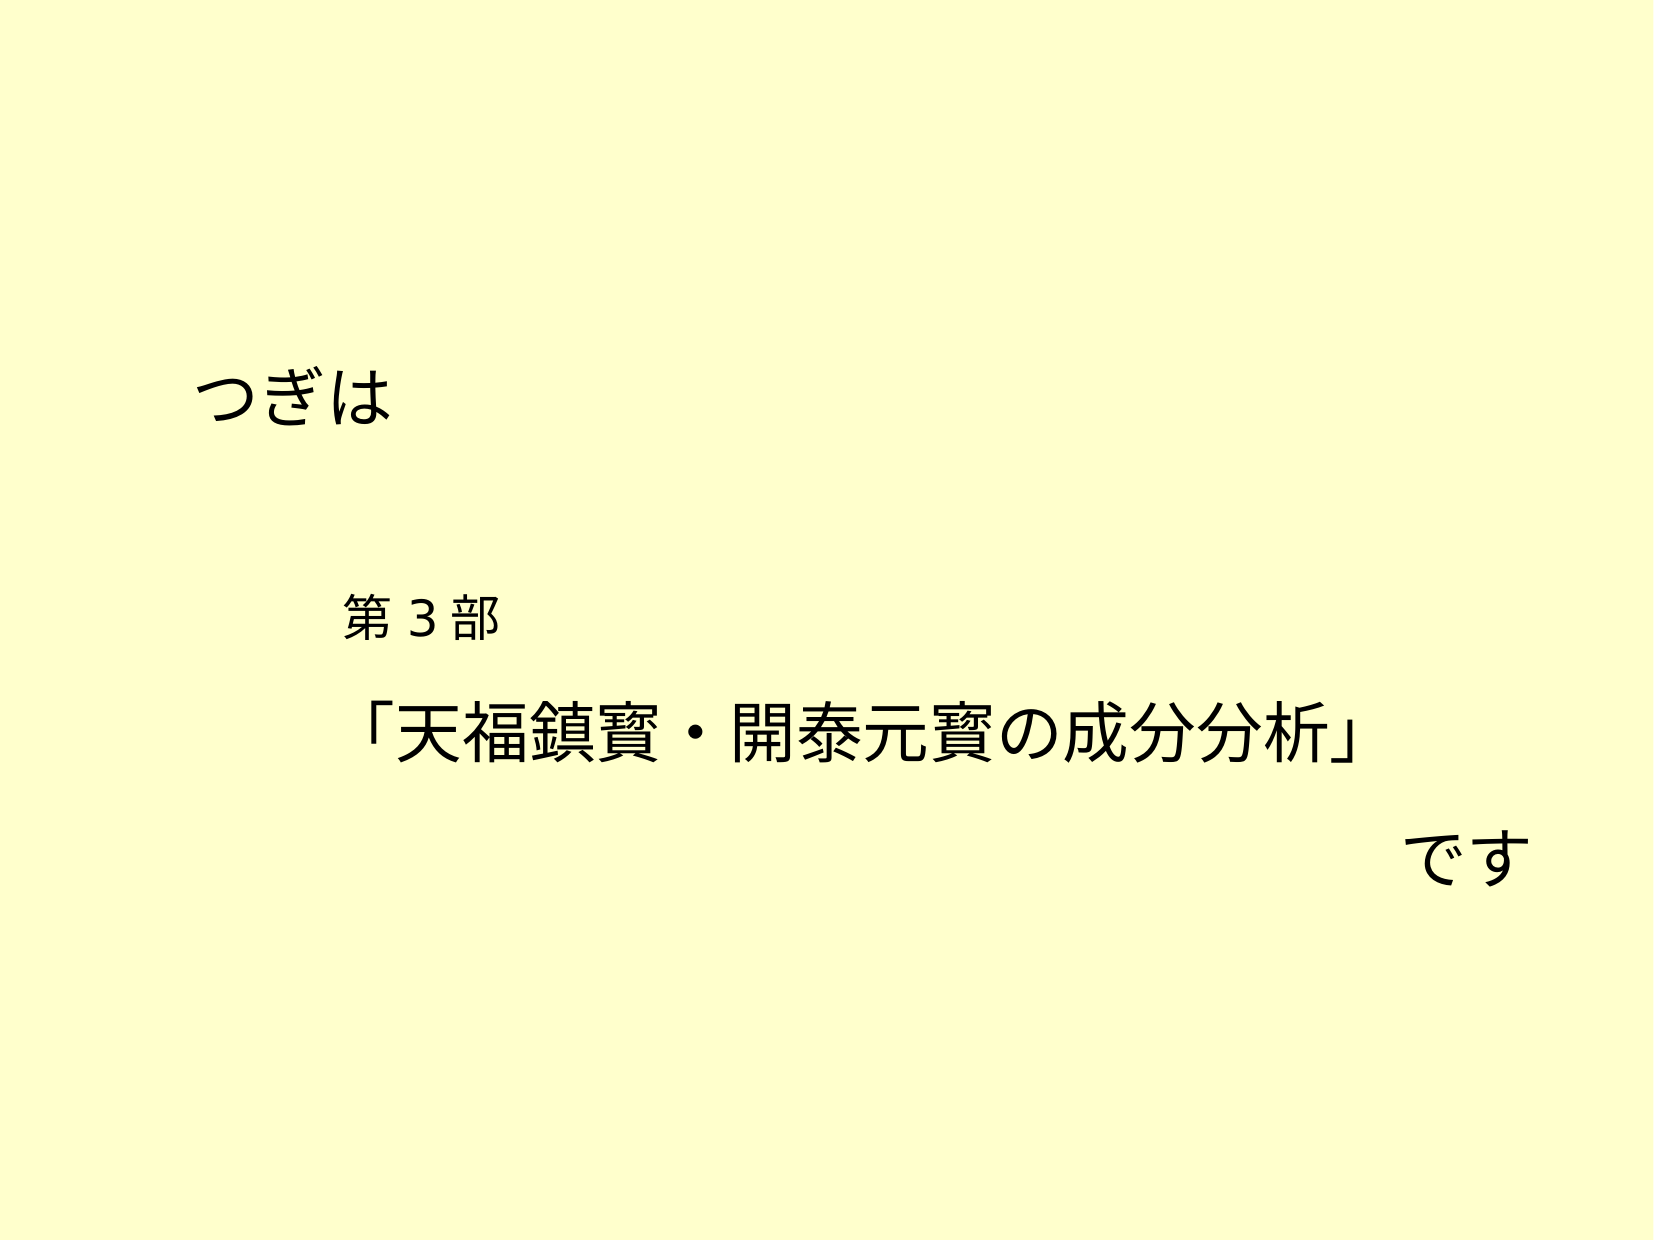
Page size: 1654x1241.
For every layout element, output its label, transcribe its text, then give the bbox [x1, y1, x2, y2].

list つぎは 第3部 「天福鎮寳・開泰元寳の成分分析」 です [121, 344, 1534, 1149]
